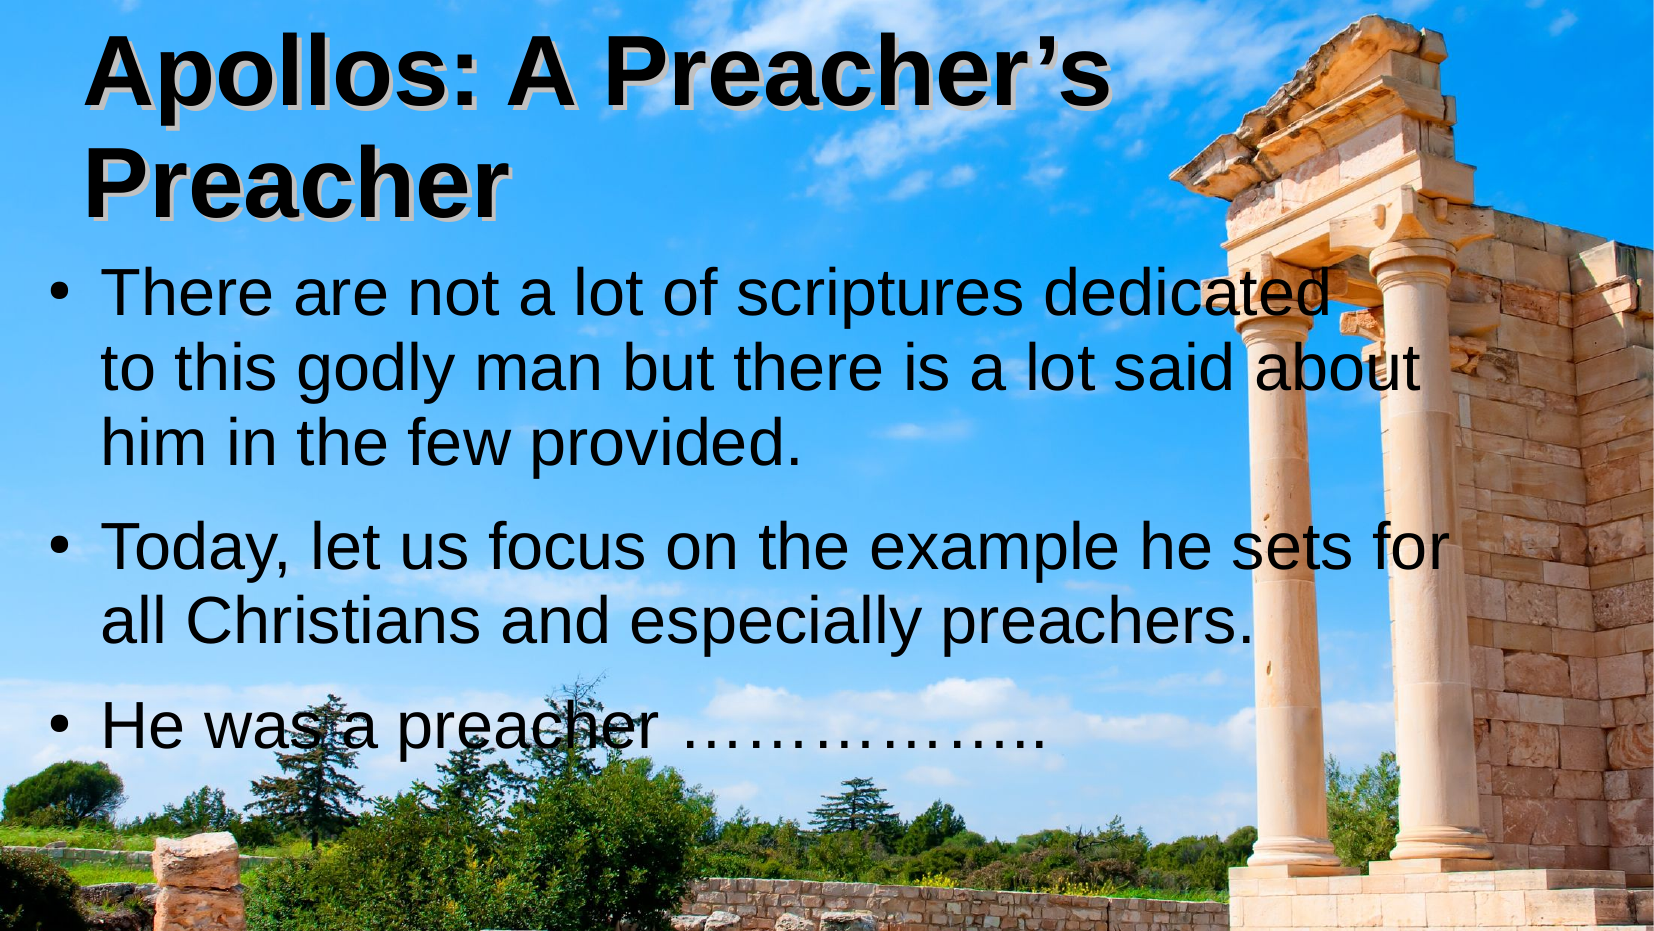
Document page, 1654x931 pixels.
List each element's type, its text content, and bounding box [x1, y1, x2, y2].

picture [0, 0, 1654, 931]
title Apollos: A Preacher’s Preacher [82, 15, 1571, 239]
list There are not a lot of scriptures dedicated to this godly man but there is a lot said about him in the few provided. Today, let us focus on the example he sets for all Christians and especially preachers. He was a preacher …………….. [30, 255, 1636, 919]
